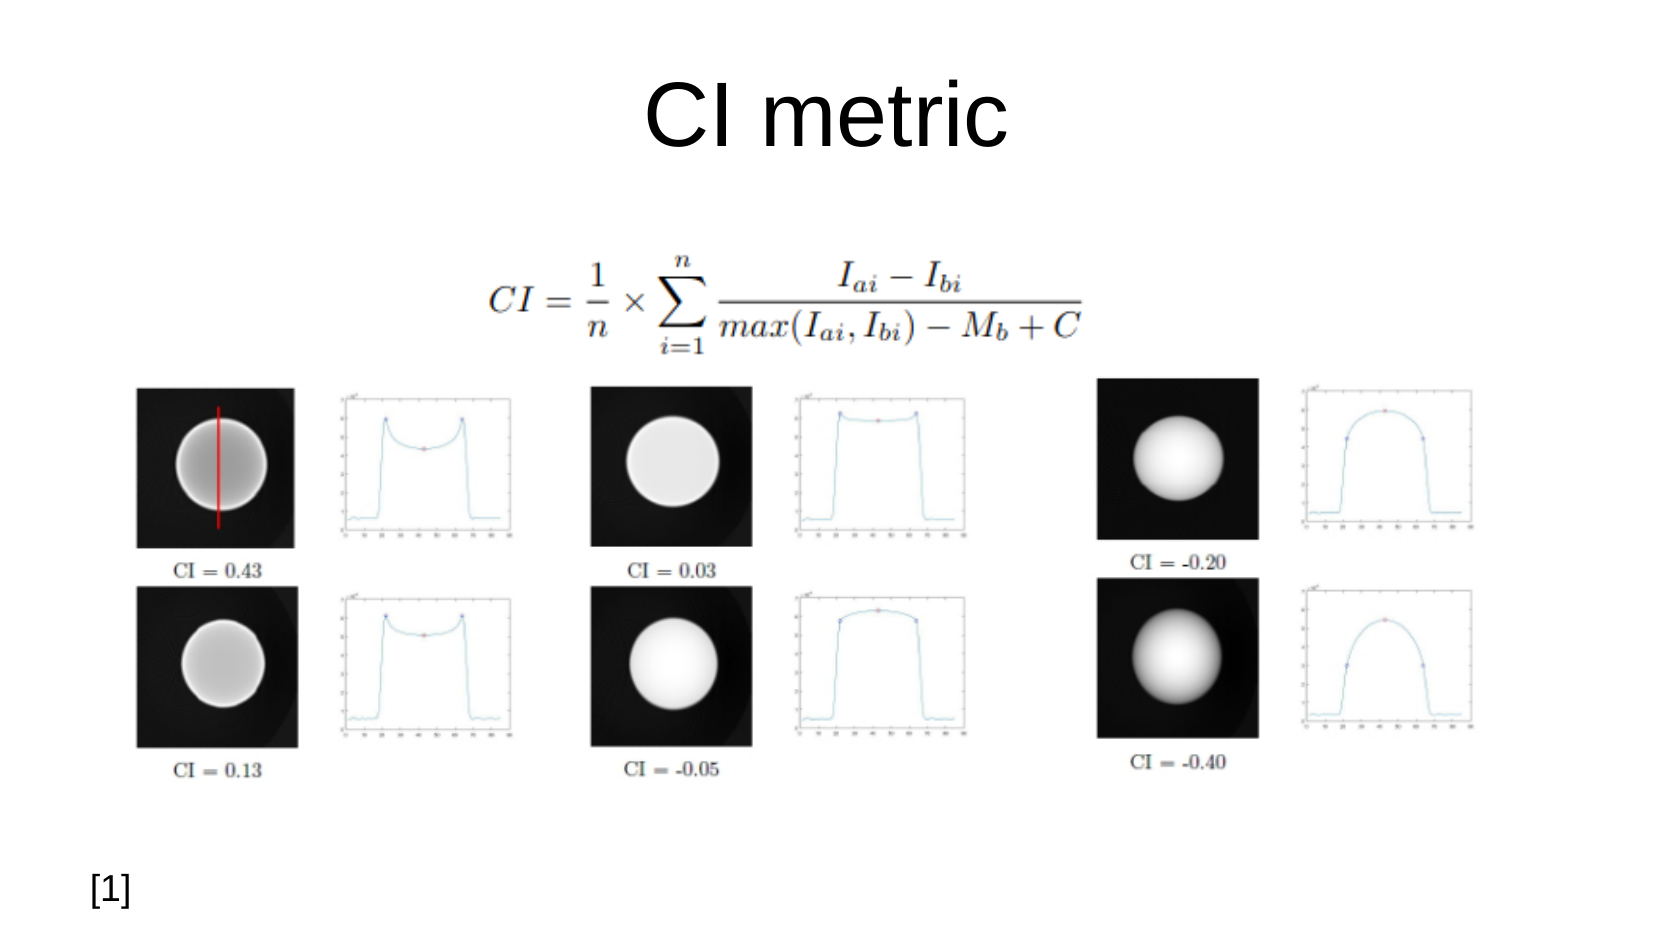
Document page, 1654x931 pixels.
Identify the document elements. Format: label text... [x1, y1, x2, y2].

title CI metric [82, 37, 1571, 193]
picture [75, 217, 1501, 782]
text_box [1] [75, 860, 147, 918]
